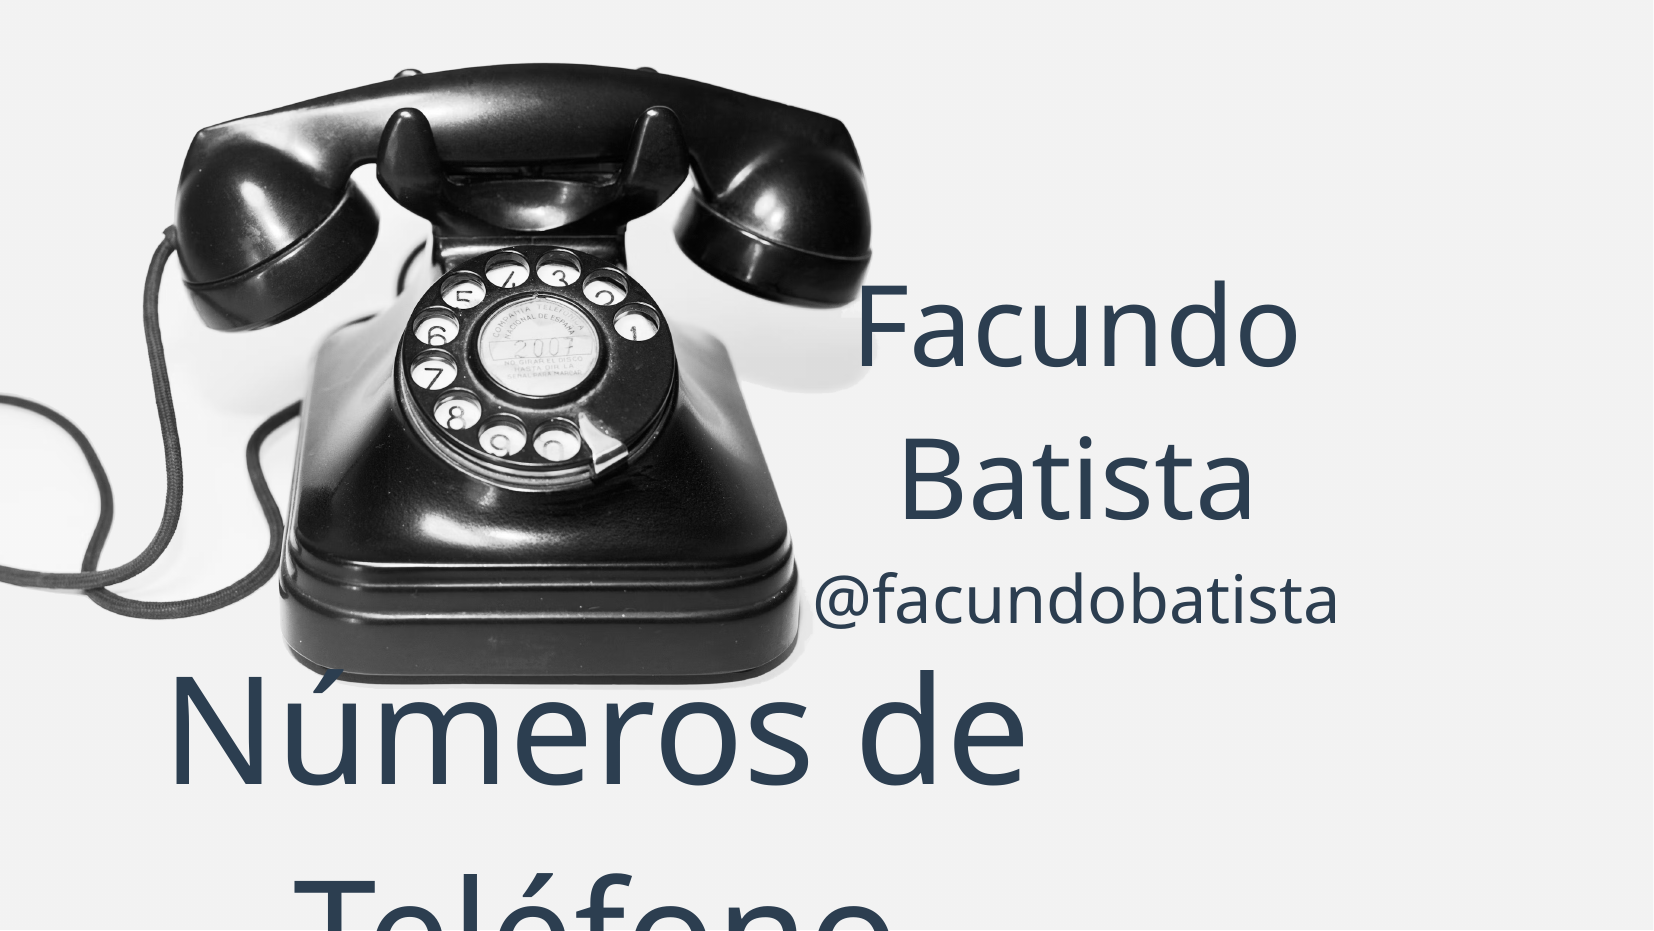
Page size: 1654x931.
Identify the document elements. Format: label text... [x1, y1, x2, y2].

picture [0, 0, 1654, 930]
text_box Facundo Batista @facundobatista [797, 269, 1654, 621]
text_box Números de Teléfono [147, 653, 1654, 931]
